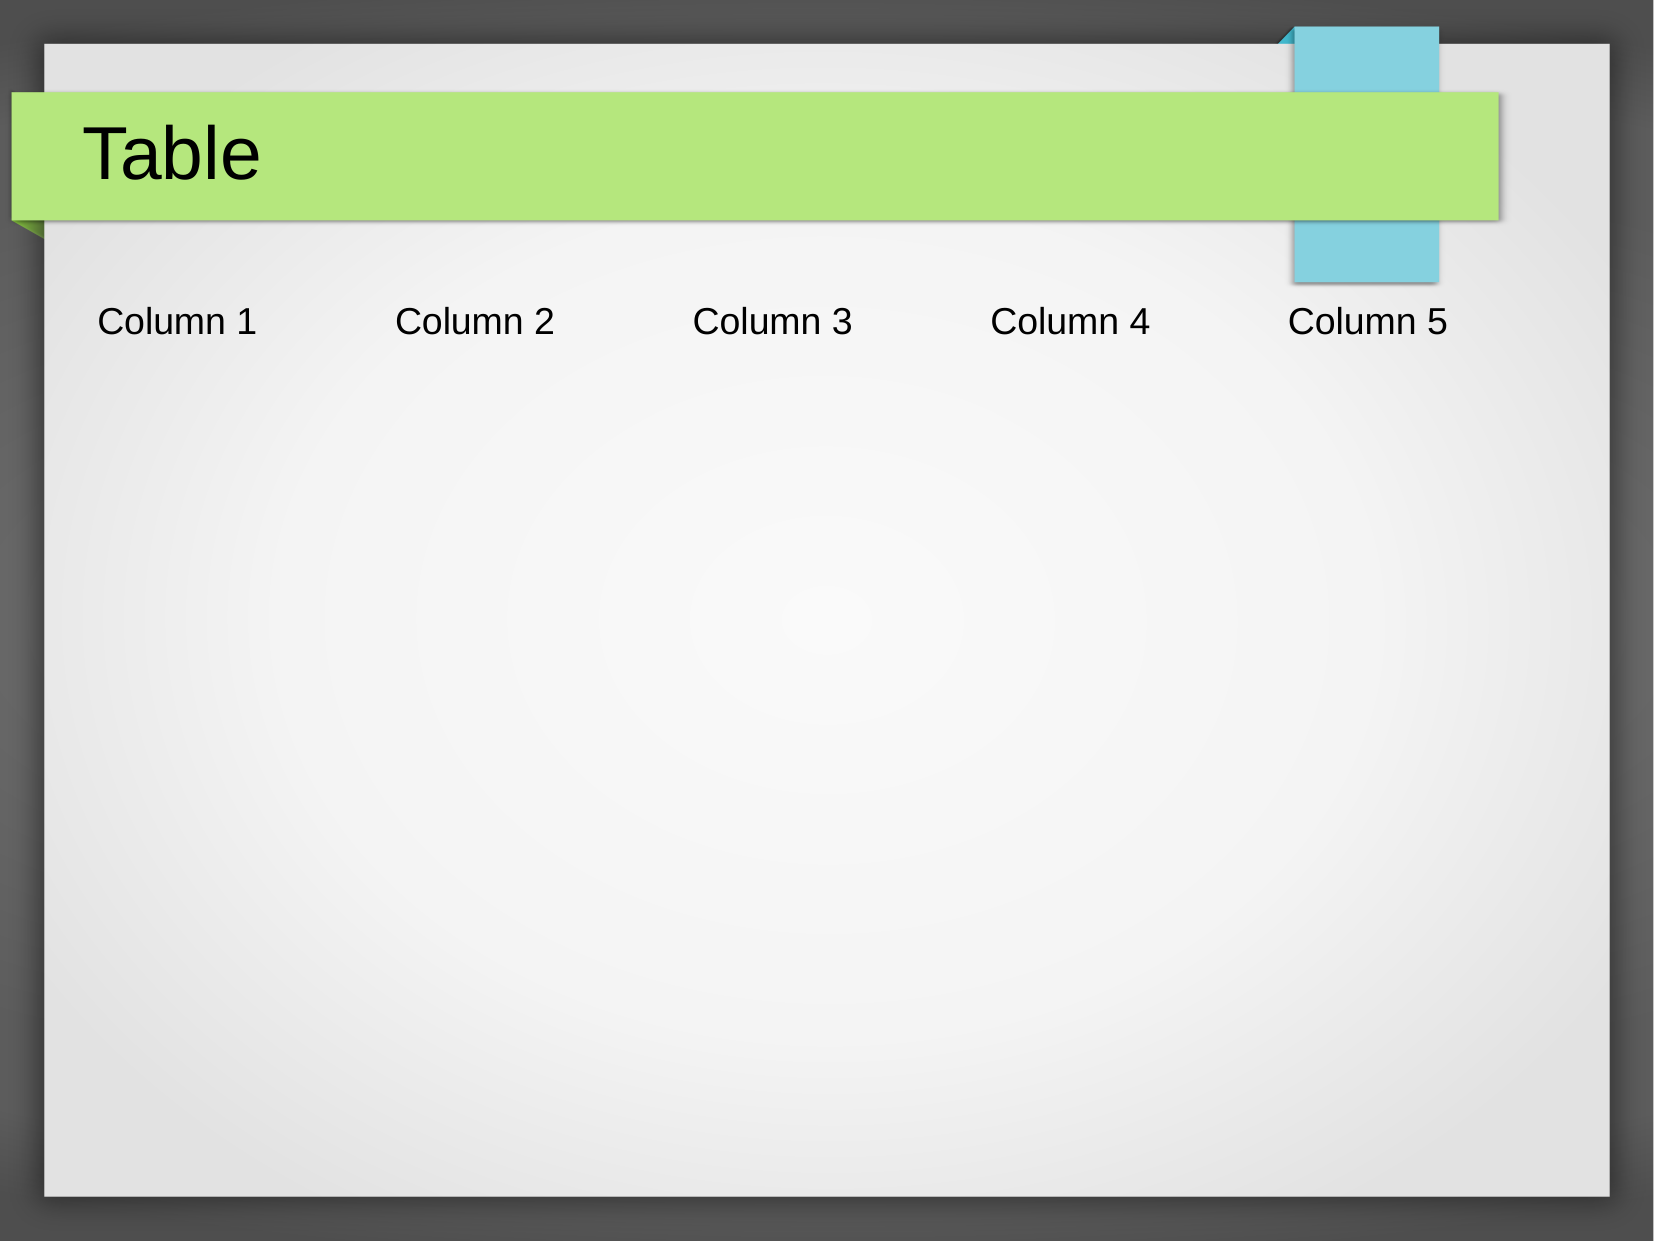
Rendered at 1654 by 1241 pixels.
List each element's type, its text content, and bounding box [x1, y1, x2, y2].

table_cell [83, 604, 380, 675]
table_cell [976, 604, 1273, 675]
table_cell [678, 745, 976, 816]
table_cell [1273, 533, 1571, 604]
table_cell [976, 816, 1273, 887]
table_header Column 1 [83, 295, 380, 391]
table_cell [976, 675, 1273, 745]
picture [0, 0, 1654, 1241]
table_cell [380, 816, 678, 887]
table_header Column 3 [678, 295, 976, 391]
table_cell [976, 887, 1273, 958]
table_cell [678, 958, 976, 1029]
table_cell [83, 675, 380, 745]
table_cell [83, 958, 380, 1029]
table_cell [678, 533, 976, 604]
table_cell [1273, 887, 1571, 958]
table_cell [678, 391, 976, 462]
table_cell [976, 462, 1273, 533]
table_cell [380, 887, 678, 958]
table_cell [678, 462, 976, 533]
table_cell [976, 533, 1273, 604]
table_cell [976, 391, 1273, 462]
table_cell [380, 675, 678, 745]
table_cell [976, 745, 1273, 816]
table_cell [380, 462, 678, 533]
table_cell [1273, 958, 1571, 1029]
table_cell [380, 391, 678, 462]
table_cell [83, 533, 380, 604]
table_cell [83, 462, 380, 533]
table_cell [83, 887, 380, 958]
table_cell [678, 816, 976, 887]
table_cell [380, 604, 678, 675]
table_cell [380, 958, 678, 1029]
table_cell [678, 675, 976, 745]
table_cell [83, 816, 380, 887]
table_cell [380, 533, 678, 604]
table_cell [678, 604, 976, 675]
table_cell [976, 958, 1273, 1029]
table_cell [678, 887, 976, 958]
table_header Column 4 [976, 295, 1273, 391]
table_cell [83, 745, 380, 816]
table_cell [1273, 675, 1571, 745]
text_box Table [82, 94, 1264, 213]
table_cell [1273, 462, 1571, 533]
table_header Column 2 [380, 295, 678, 391]
table_cell [380, 745, 678, 816]
table_cell [1273, 816, 1571, 887]
table_cell [1273, 745, 1571, 816]
table_header Column 5 [1273, 295, 1571, 391]
table_cell [1273, 391, 1571, 462]
table_cell [83, 391, 380, 462]
table_cell [1273, 604, 1571, 675]
